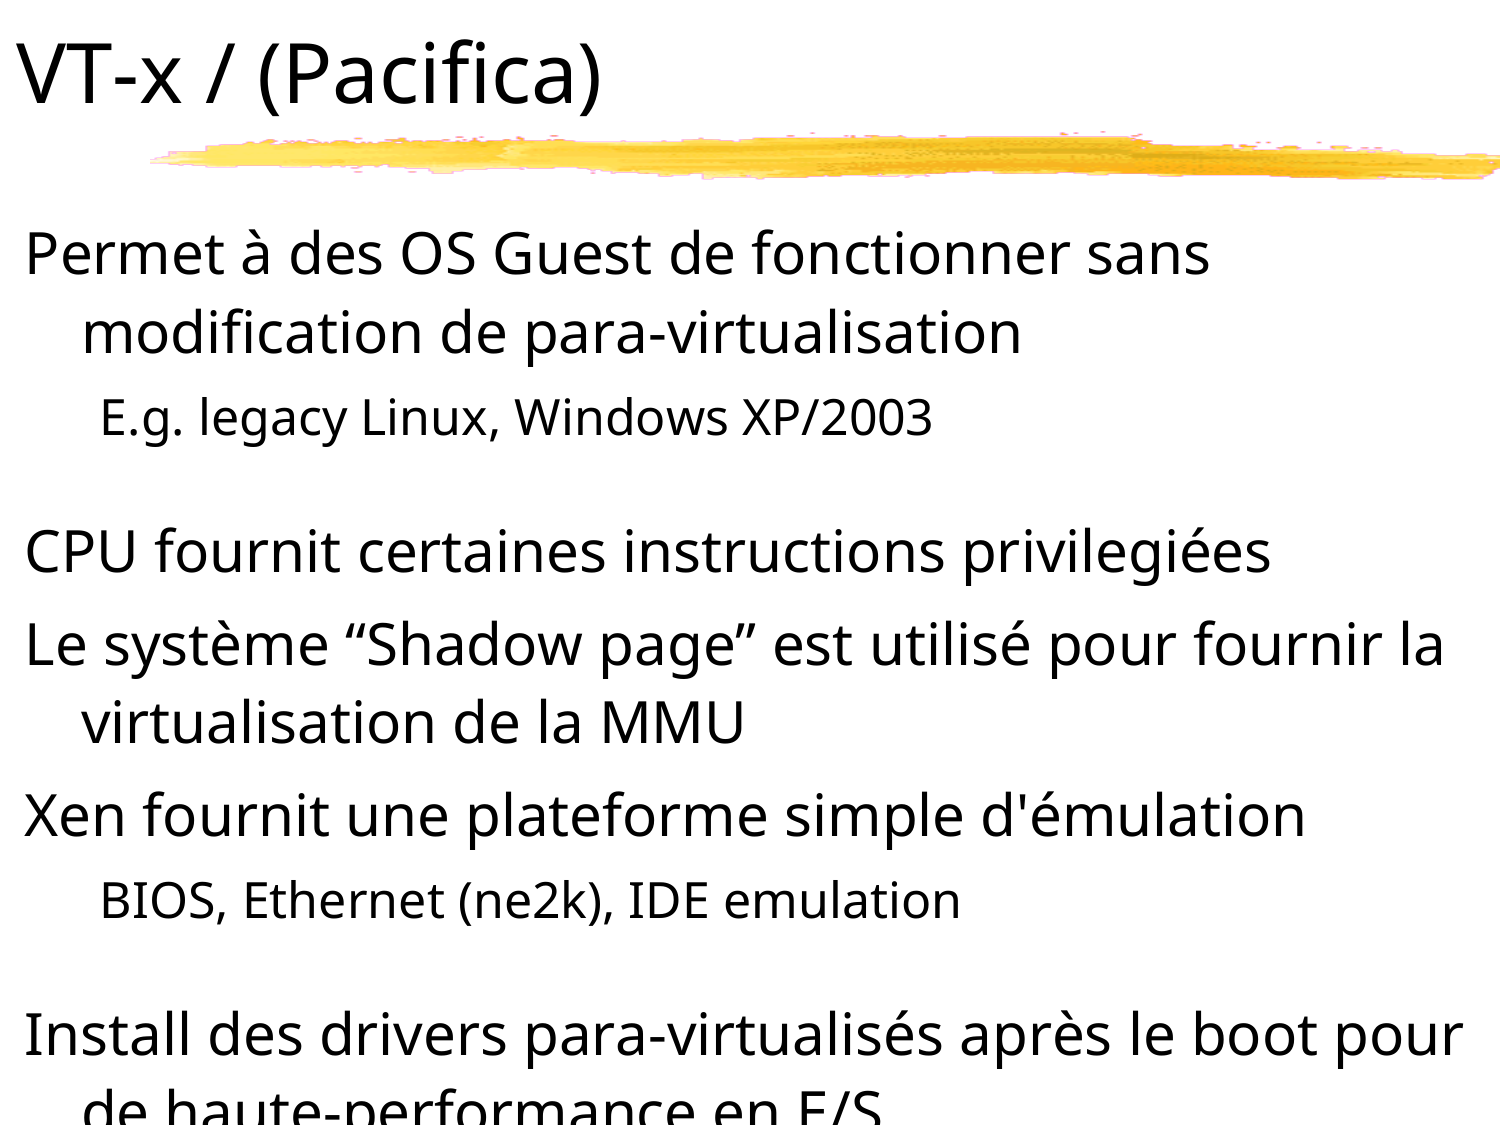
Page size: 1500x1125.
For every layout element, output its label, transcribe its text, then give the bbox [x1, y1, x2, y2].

title VT-x / (Pacifica) [1, 0, 1277, 131]
list Permet à des OS Guest de fonctionner sans modification de para-virtualisation E.g. legacy Linux, Windows XP/2003 CPU fournit certaines instructions privilegiées Le système “Shadow page” est utilisé pour fournir la virtualisation de la MMU Xen fournit une plateforme simple d'émulation BIOS, Ethernet (ne2k), IDE emulation Install des drivers para-virtualisés après le boot pour de haute-performance en E/S [10, 204, 1500, 1125]
picture [150, 126, 1500, 190]
